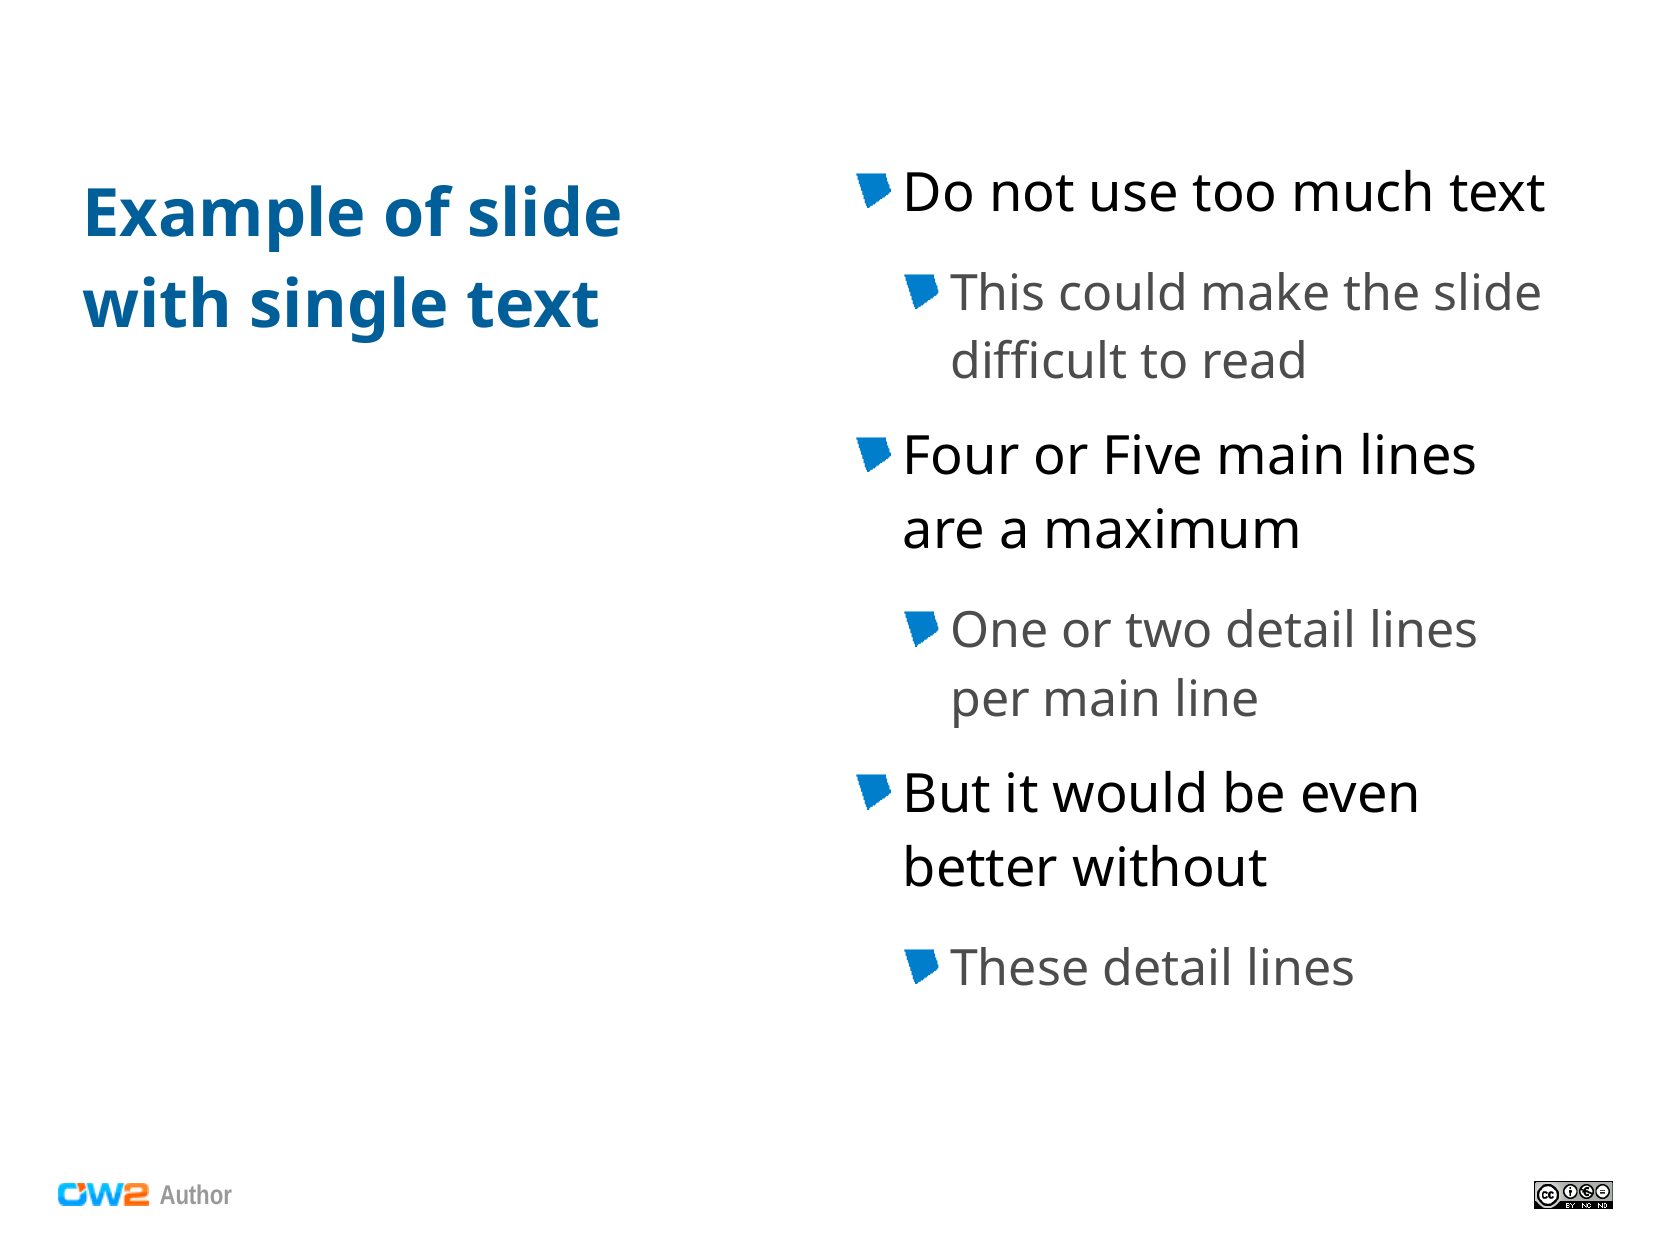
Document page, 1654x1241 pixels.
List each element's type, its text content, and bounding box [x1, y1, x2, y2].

picture [1534, 1181, 1613, 1209]
title Example of slide with single text [82, 165, 756, 473]
picture [58, 1183, 149, 1206]
list Do not use too much text This could make the slide difficult to read Four or Five main lines are a maximum One or two detail lines per main line But it would be even better without These detail lines [808, 153, 1565, 1081]
